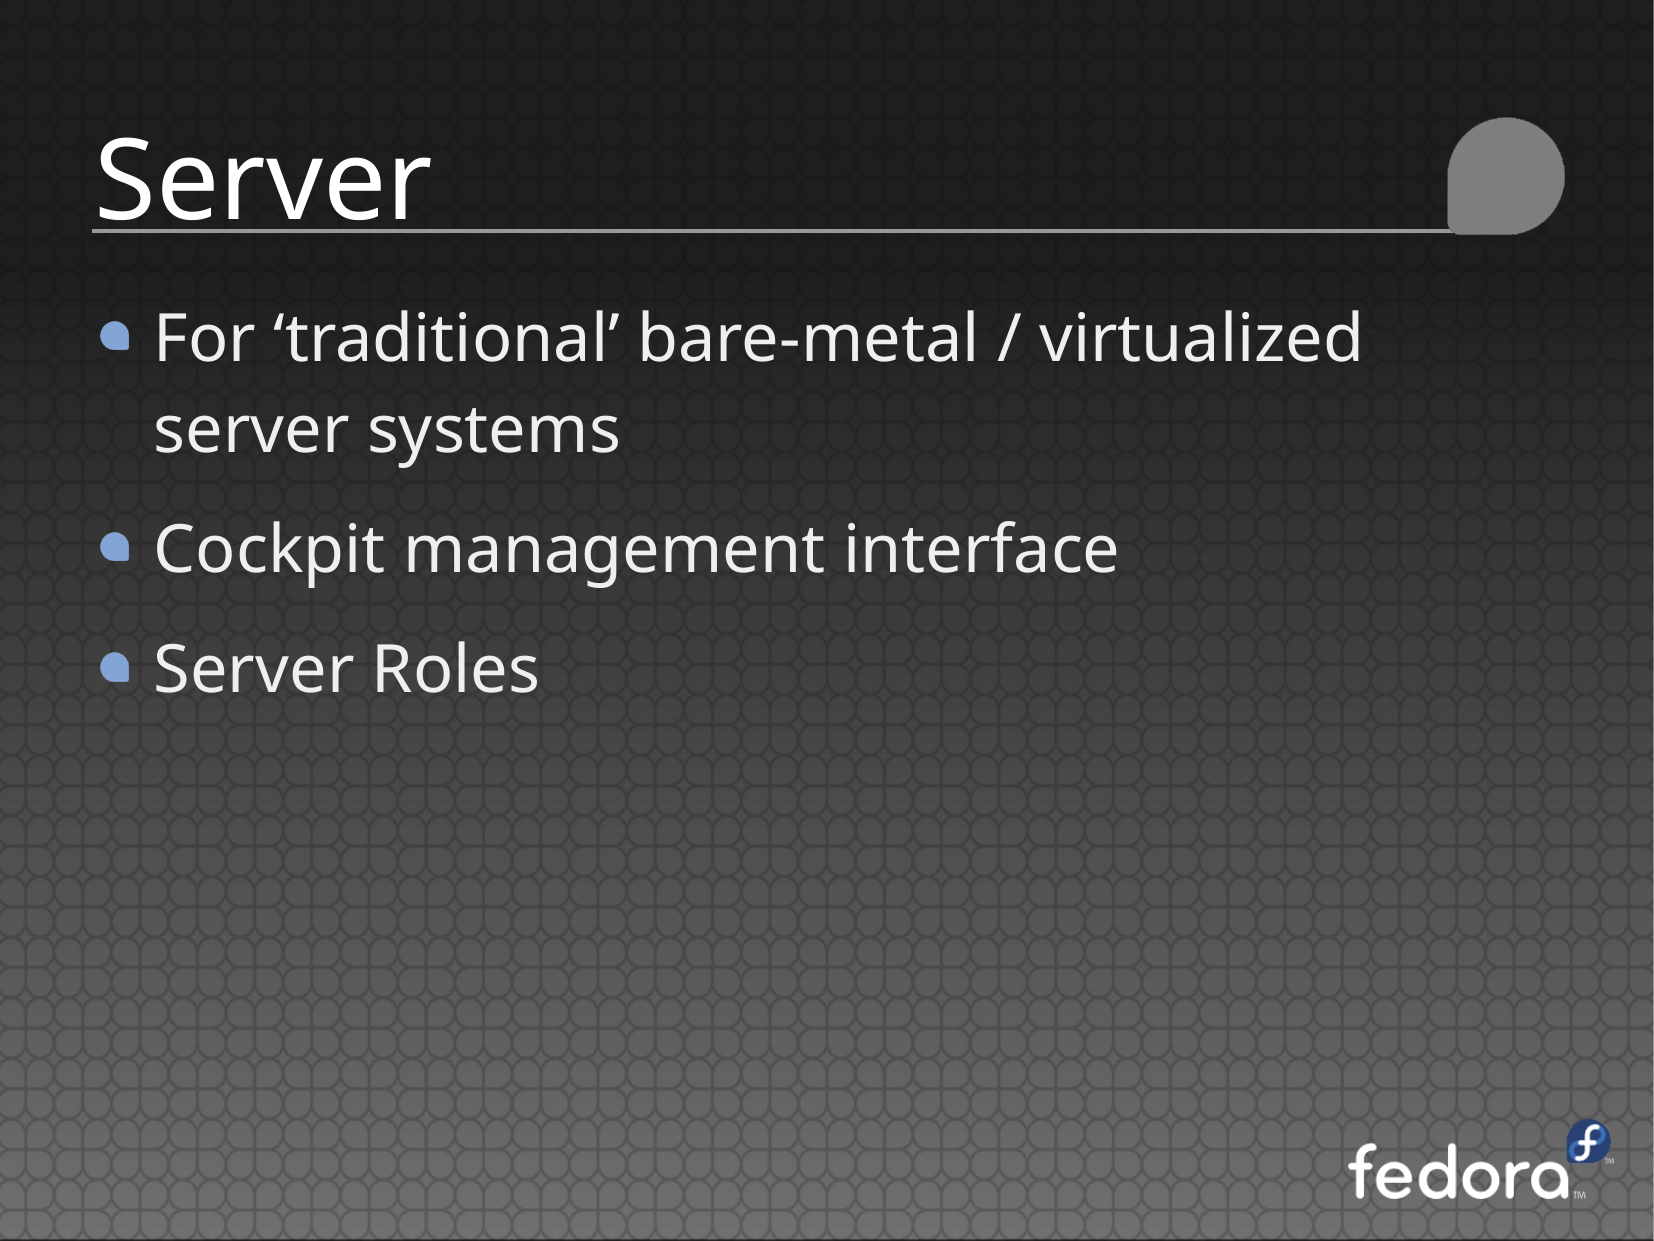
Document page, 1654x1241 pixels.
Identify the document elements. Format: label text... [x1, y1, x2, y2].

list For ‘traditional’ bare-metal / virtualized server systems Cockpit management interface Server Roles [82, 290, 1571, 1094]
title Server [94, 100, 1426, 251]
picture [0, 0, 1654, 1241]
